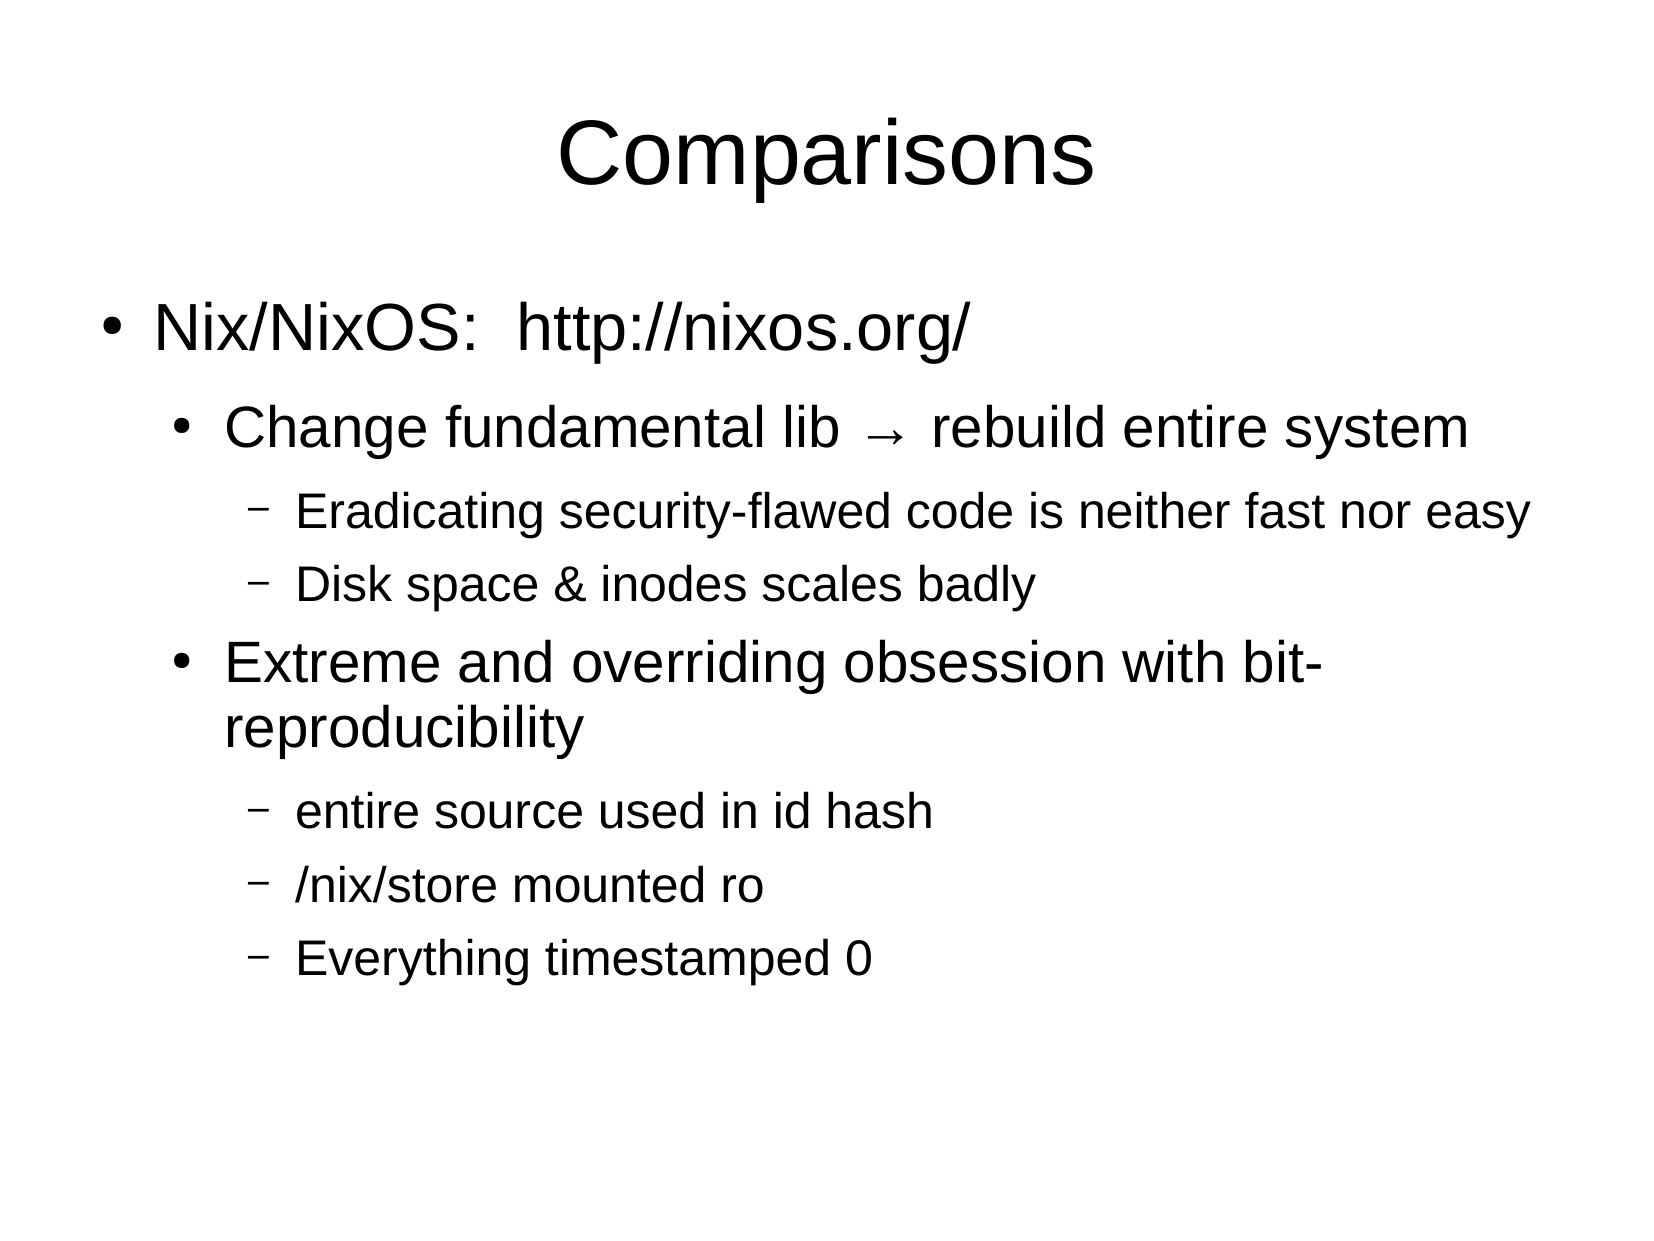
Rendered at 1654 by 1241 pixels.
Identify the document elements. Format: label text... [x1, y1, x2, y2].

title Comparisons [82, 49, 1571, 257]
list Nix/NixOS: http://nixos.org/ Change fundamental lib → rebuild entire system Eradicating security-flawed code is neither fast nor easy Disk space & inodes scales badly Extreme and overriding obsession with bit-reproducibility entire source used in id hash /nix/store mounted ro Everything timestamped 0 [82, 290, 1571, 1216]
